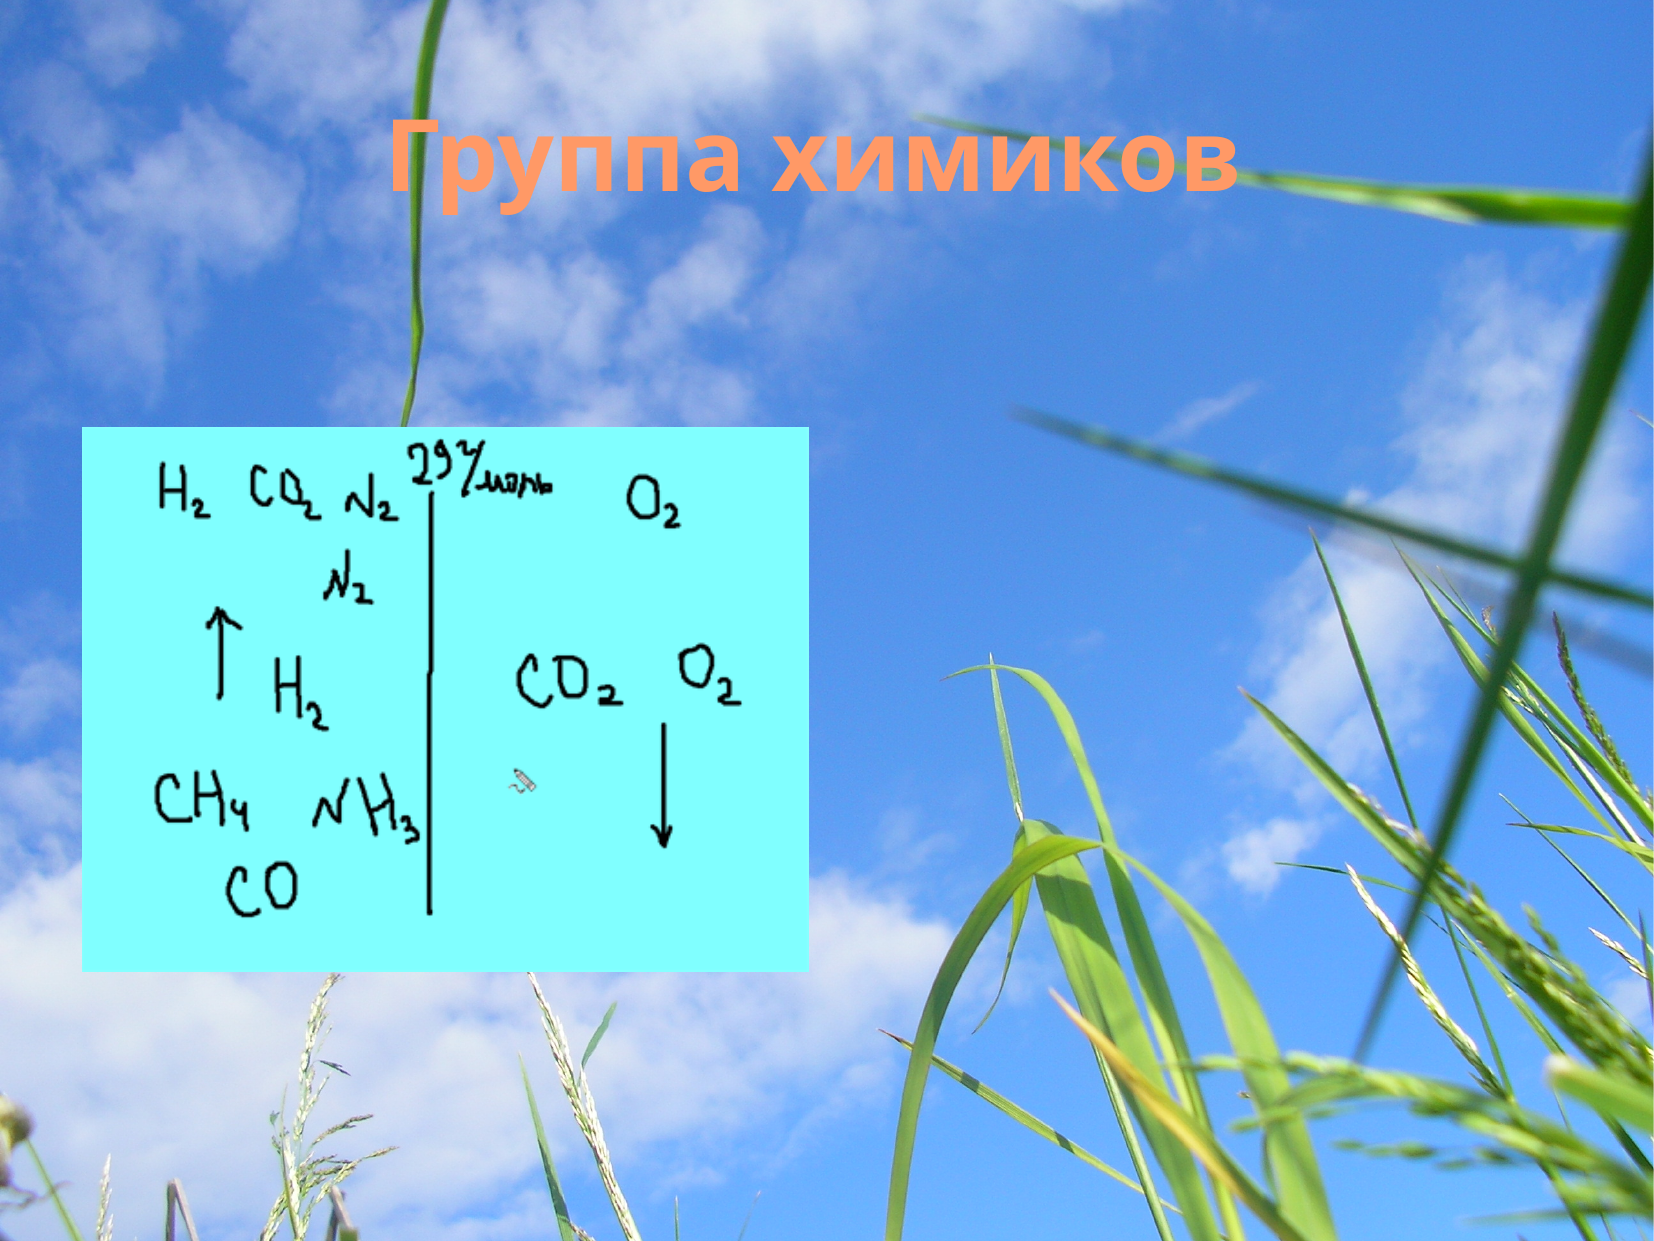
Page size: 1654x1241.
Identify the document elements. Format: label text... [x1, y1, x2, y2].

title Группа химиков [82, 56, 1571, 250]
picture [0, 0, 1654, 1241]
